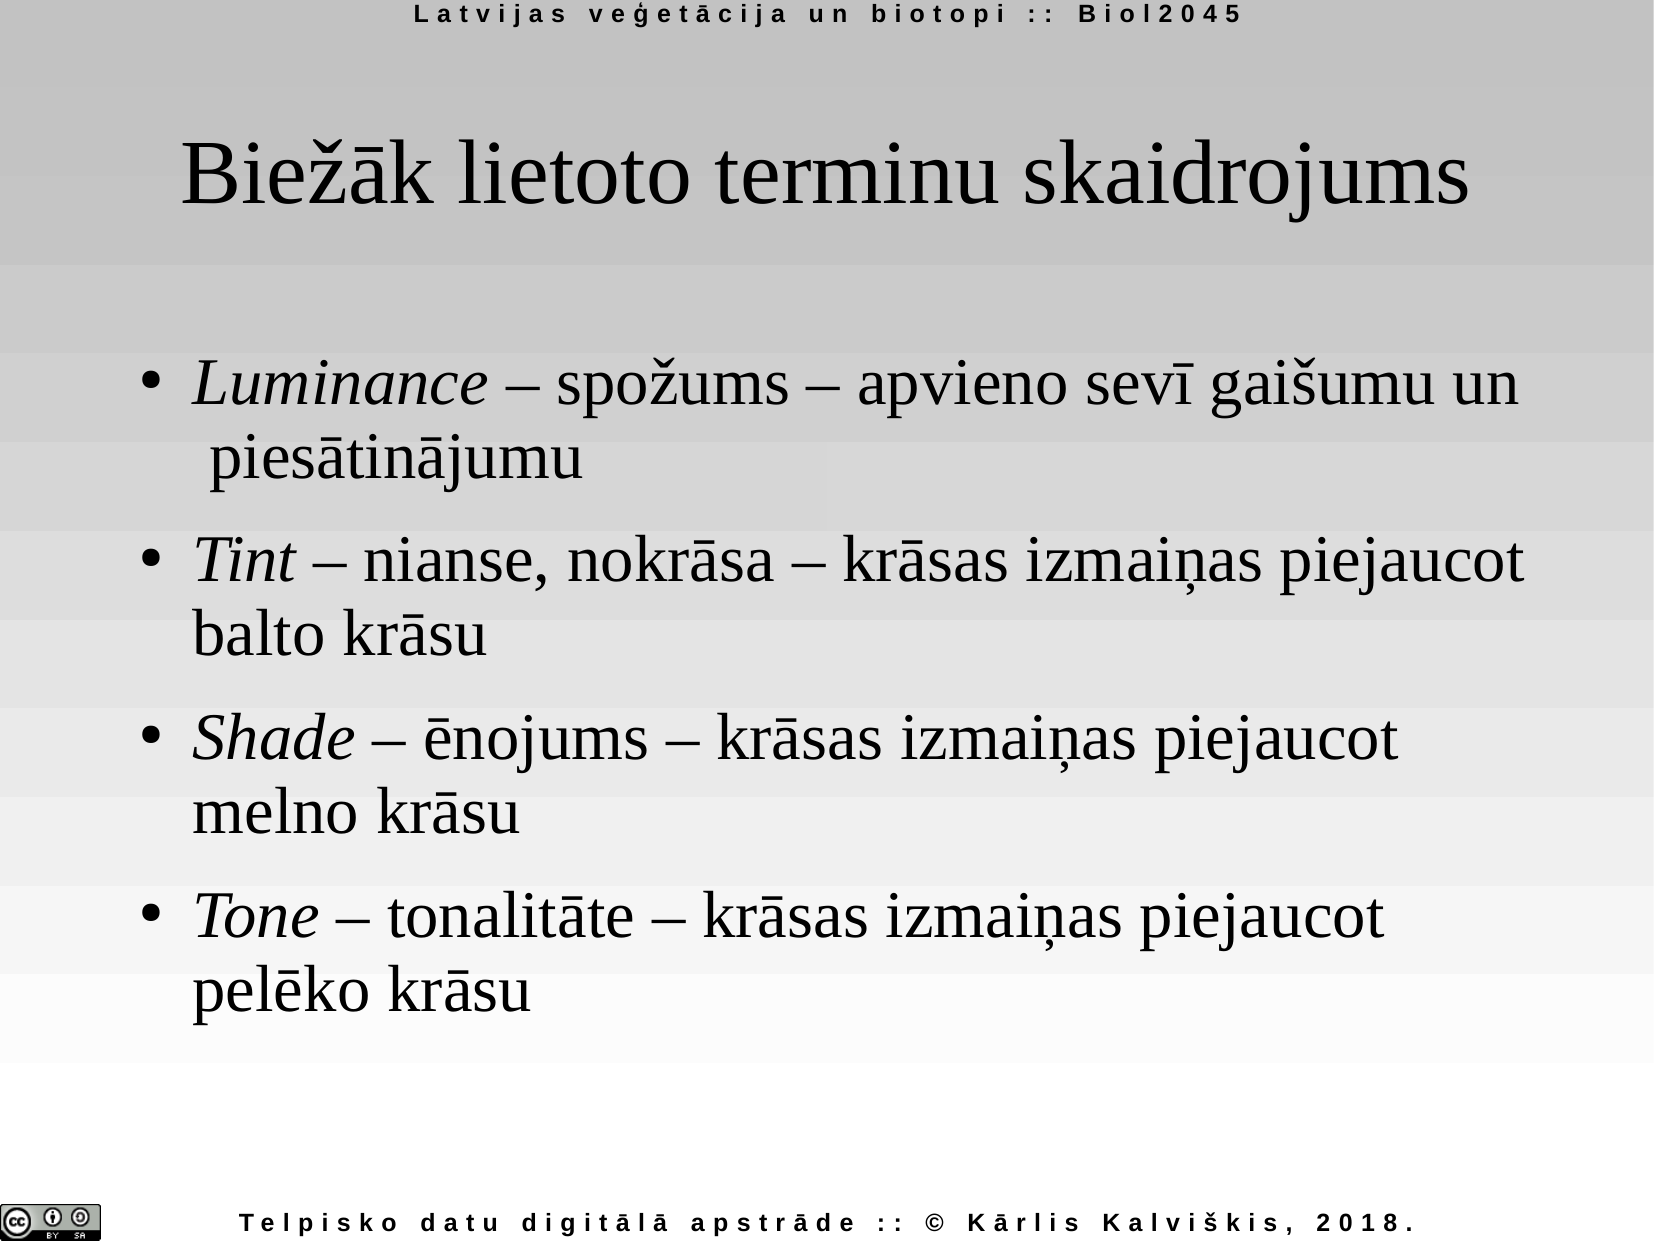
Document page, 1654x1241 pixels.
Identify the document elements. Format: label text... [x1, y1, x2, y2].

picture [0, 0, 1654, 1241]
list Luminance – spožums – apvieno sevī gaišumu un piesātinājumu Tint – nianse, nokrāsa – krāsas izmaiņas piejaucot balto krāsu Shade – ēnojums – krāsas izmaiņas piejaucot melno krāsu Tone – tonalitāte – krāsas izmaiņas piejaucot pelēko krāsu [121, 344, 1534, 1127]
title Biežāk lietoto terminu skaidrojums [29, 49, 1625, 296]
